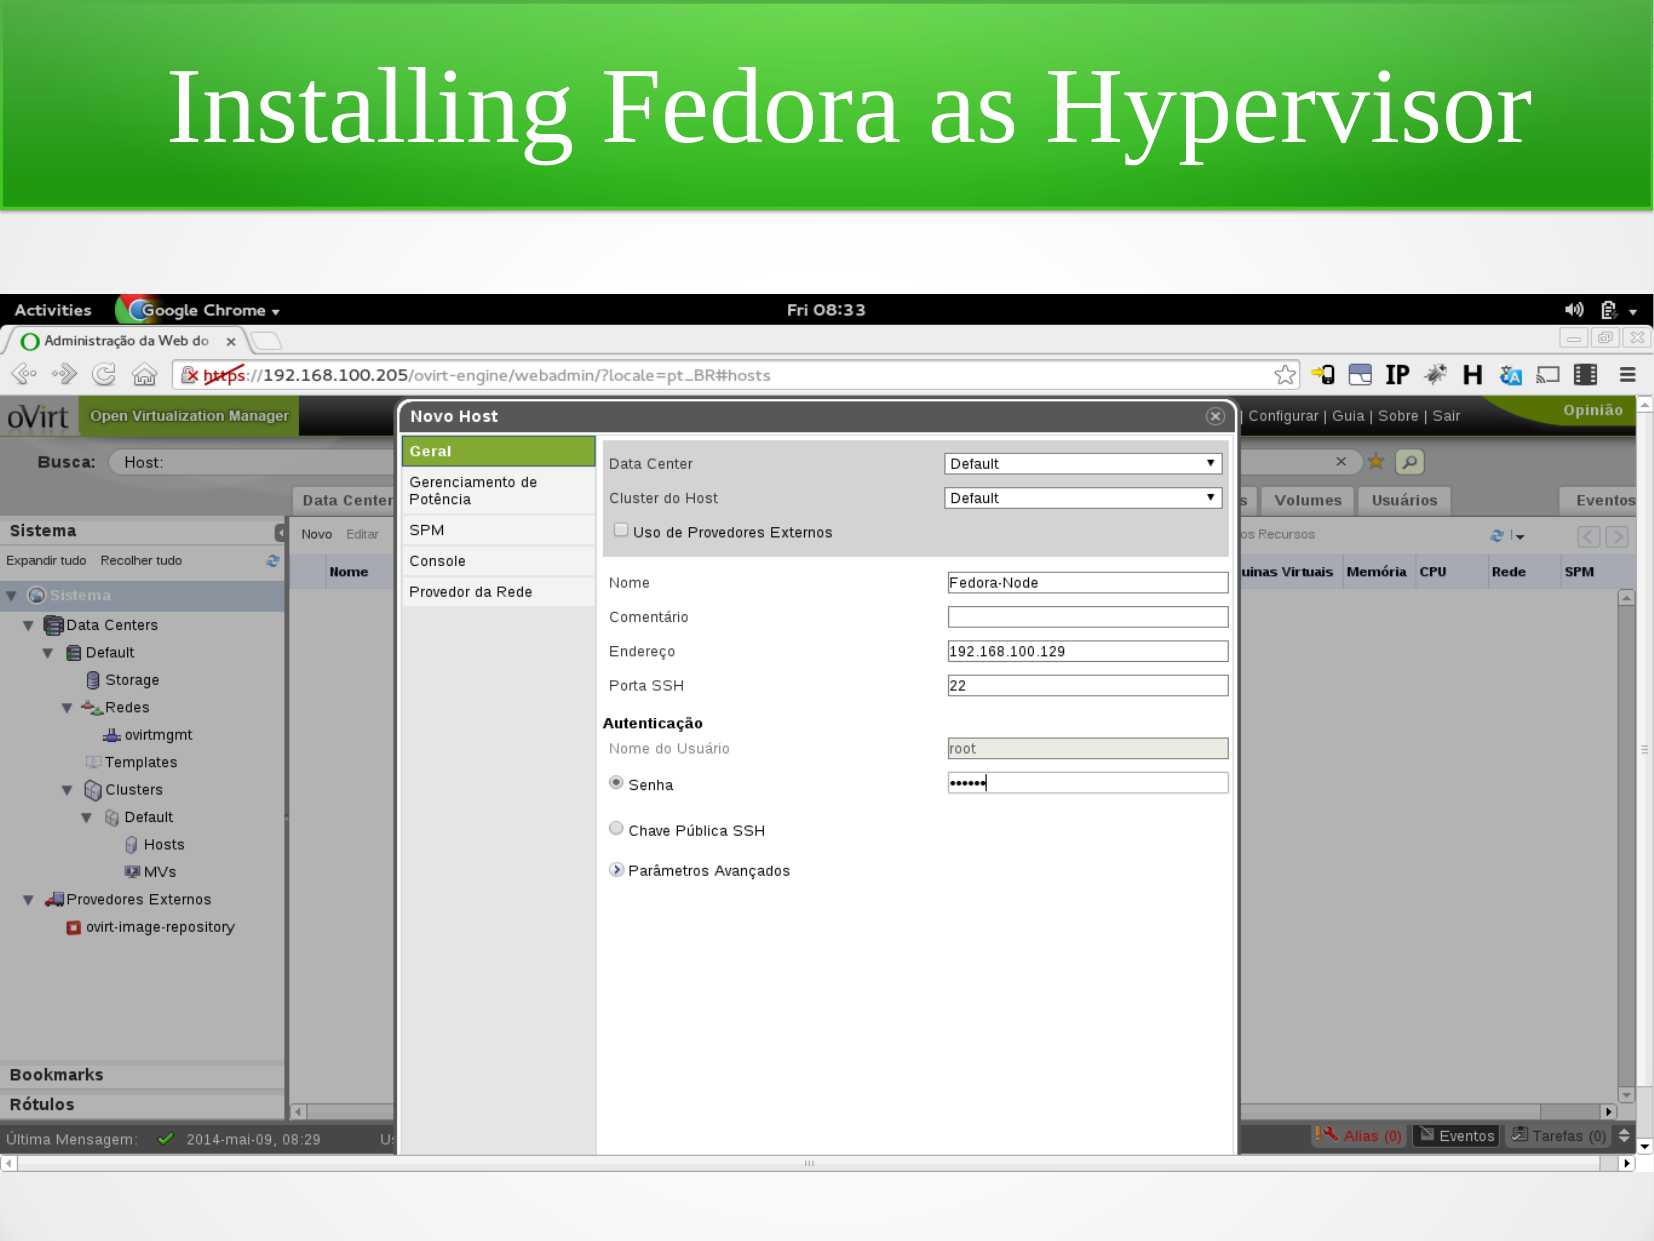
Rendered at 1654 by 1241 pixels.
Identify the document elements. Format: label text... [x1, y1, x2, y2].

picture [0, 294, 1654, 1172]
title Installing Fedora as Hypervisor [86, 11, 1576, 200]
